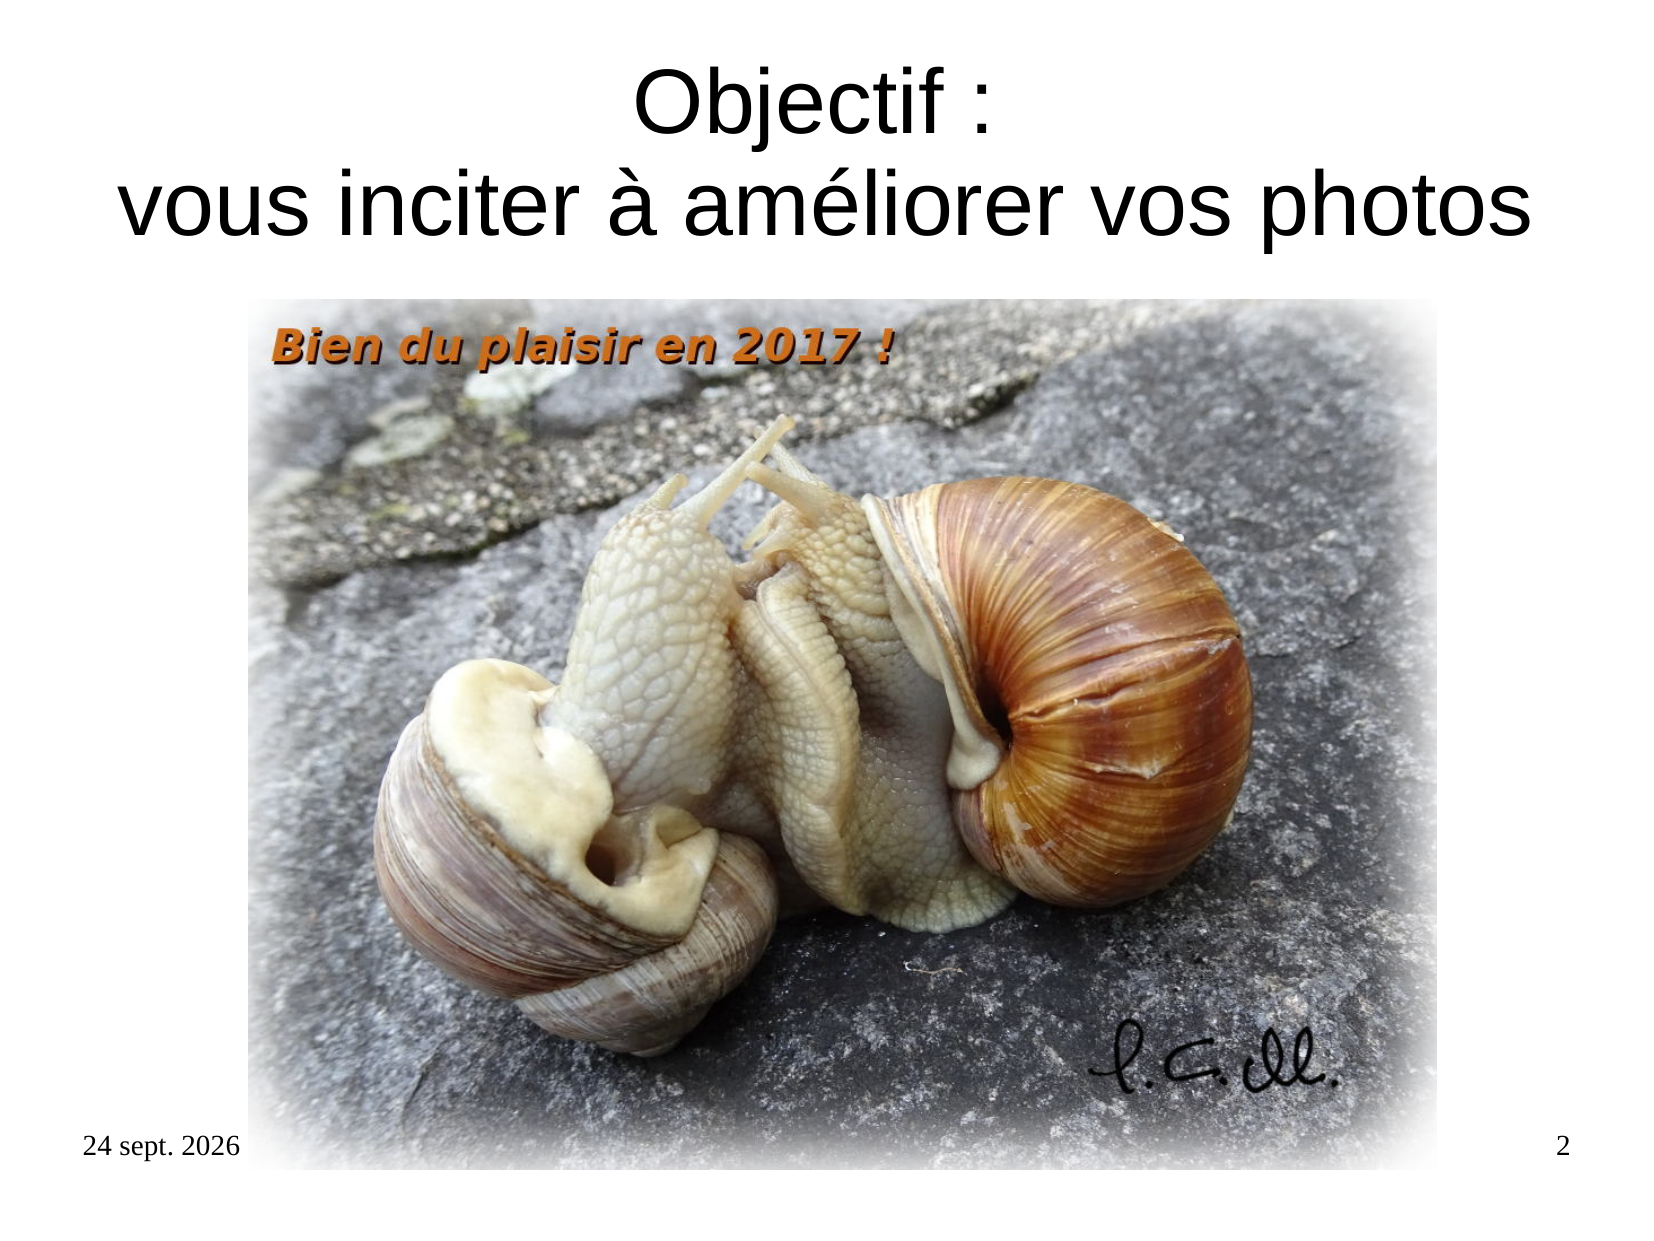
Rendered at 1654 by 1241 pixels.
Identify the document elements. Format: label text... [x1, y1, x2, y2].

picture [248, 299, 1437, 1170]
title Objectif : vous inciter à améliorer vos photos [82, 49, 1571, 257]
